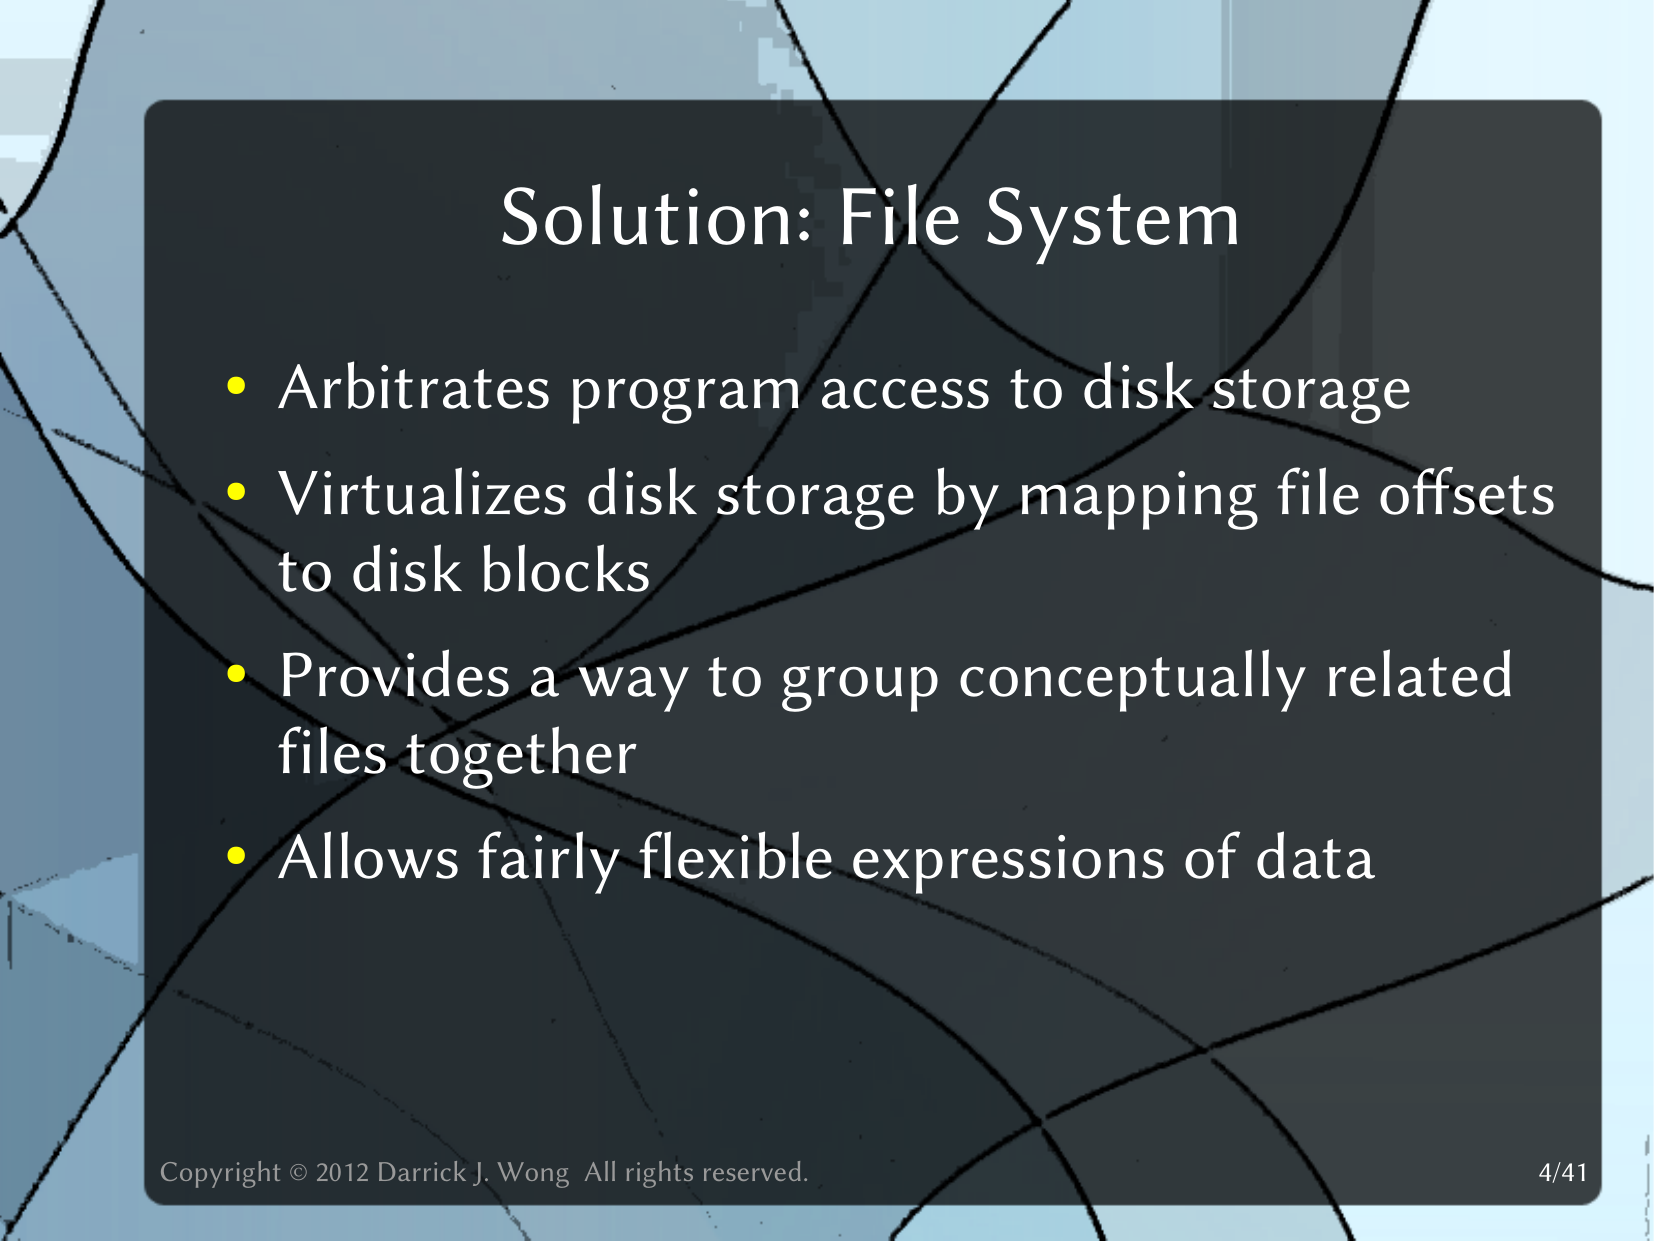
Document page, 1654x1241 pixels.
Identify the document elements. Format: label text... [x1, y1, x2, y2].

title Solution: File System [159, 108, 1583, 325]
picture [0, 0, 1654, 1241]
list Arbitrates program access to disk storage Virtualizes disk storage by mapping file offsets to disk blocks Provides a way to group conceptually related files together Allows fairly flexible expressions of data [206, 349, 1571, 1069]
